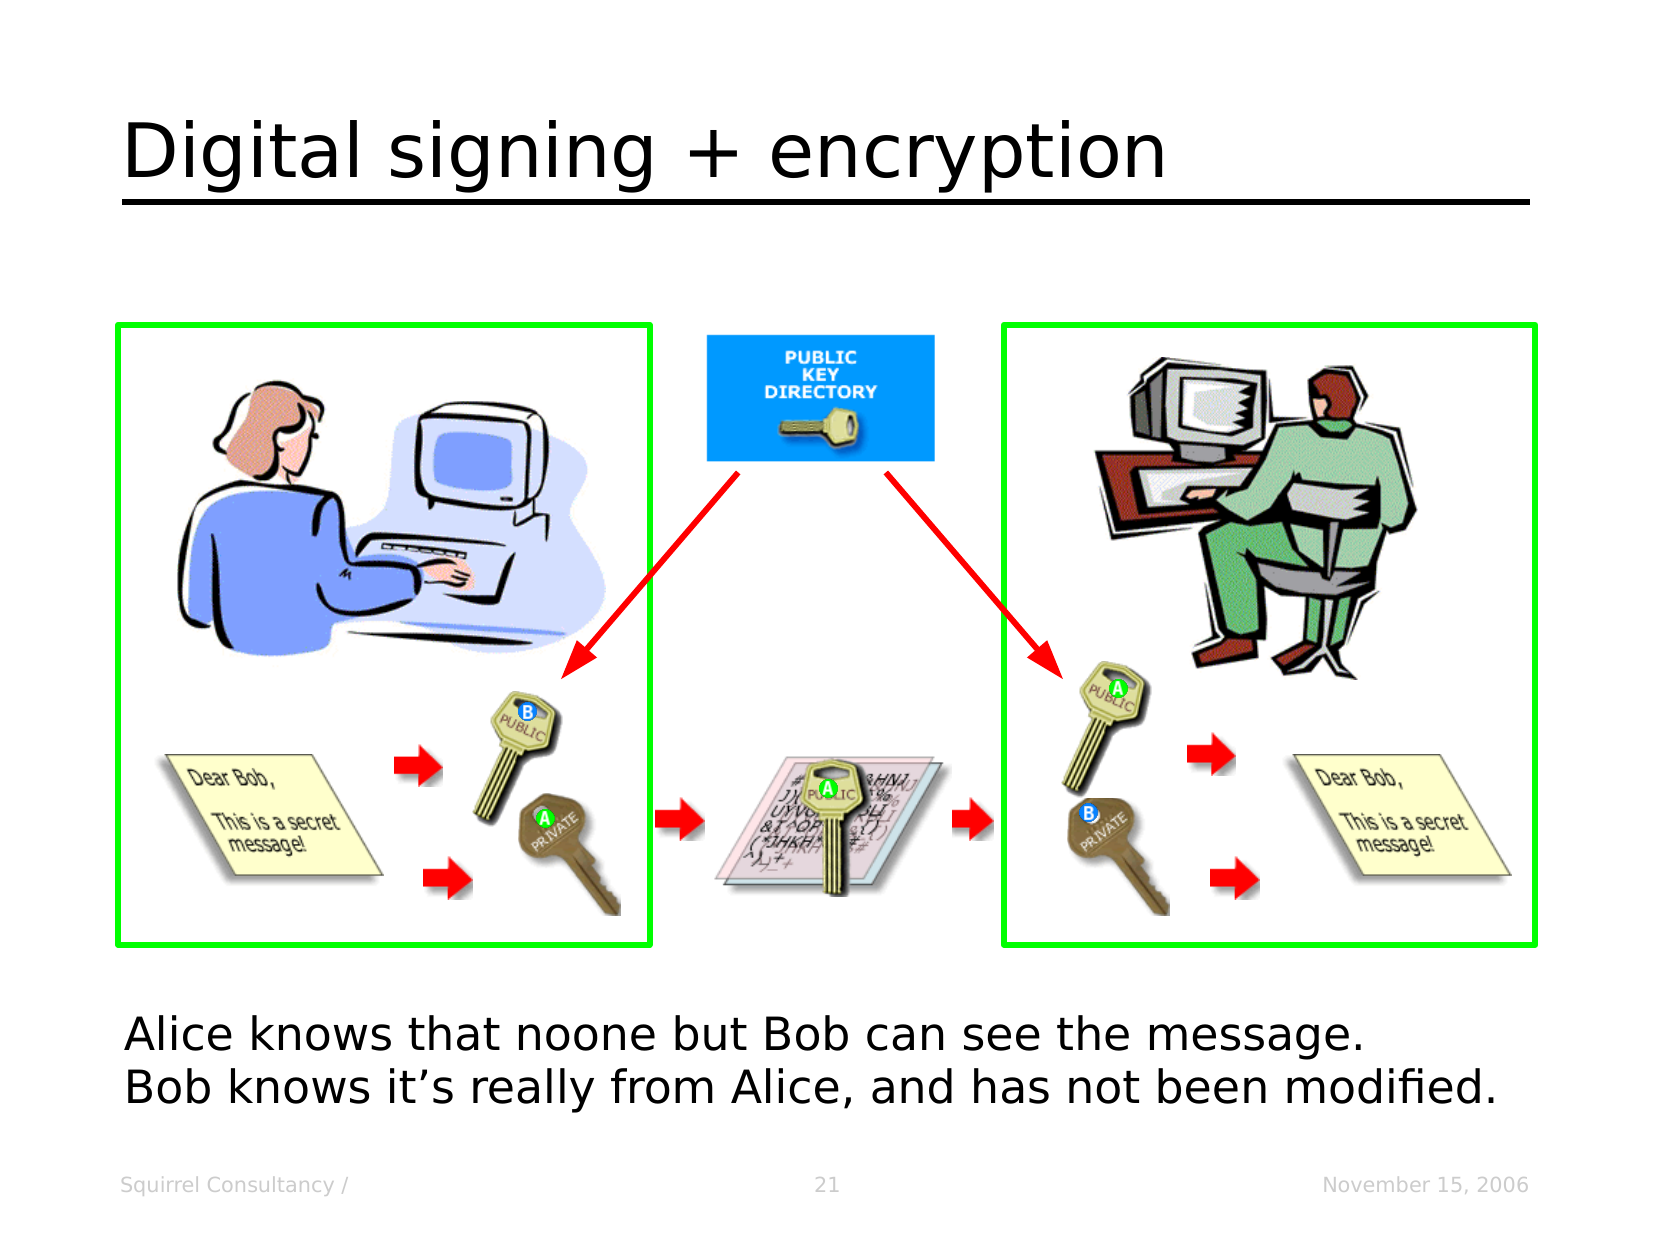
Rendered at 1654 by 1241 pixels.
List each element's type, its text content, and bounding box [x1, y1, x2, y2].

title Digital signing + encryption [121, 102, 1534, 200]
picture [1187, 732, 1236, 776]
picture [700, 328, 945, 473]
picture [706, 751, 994, 897]
picture [394, 744, 443, 787]
picture [655, 797, 705, 841]
picture [1267, 754, 1512, 899]
picture [423, 856, 473, 900]
picture [139, 754, 384, 899]
picture [1210, 856, 1260, 900]
text_box Alice knows that noone but Bob can see the message. Bob knows it’s really from Alice, and has not been modified. [124, 1007, 1474, 1115]
picture [177, 357, 606, 680]
picture [472, 691, 621, 916]
picture [1041, 357, 1471, 916]
